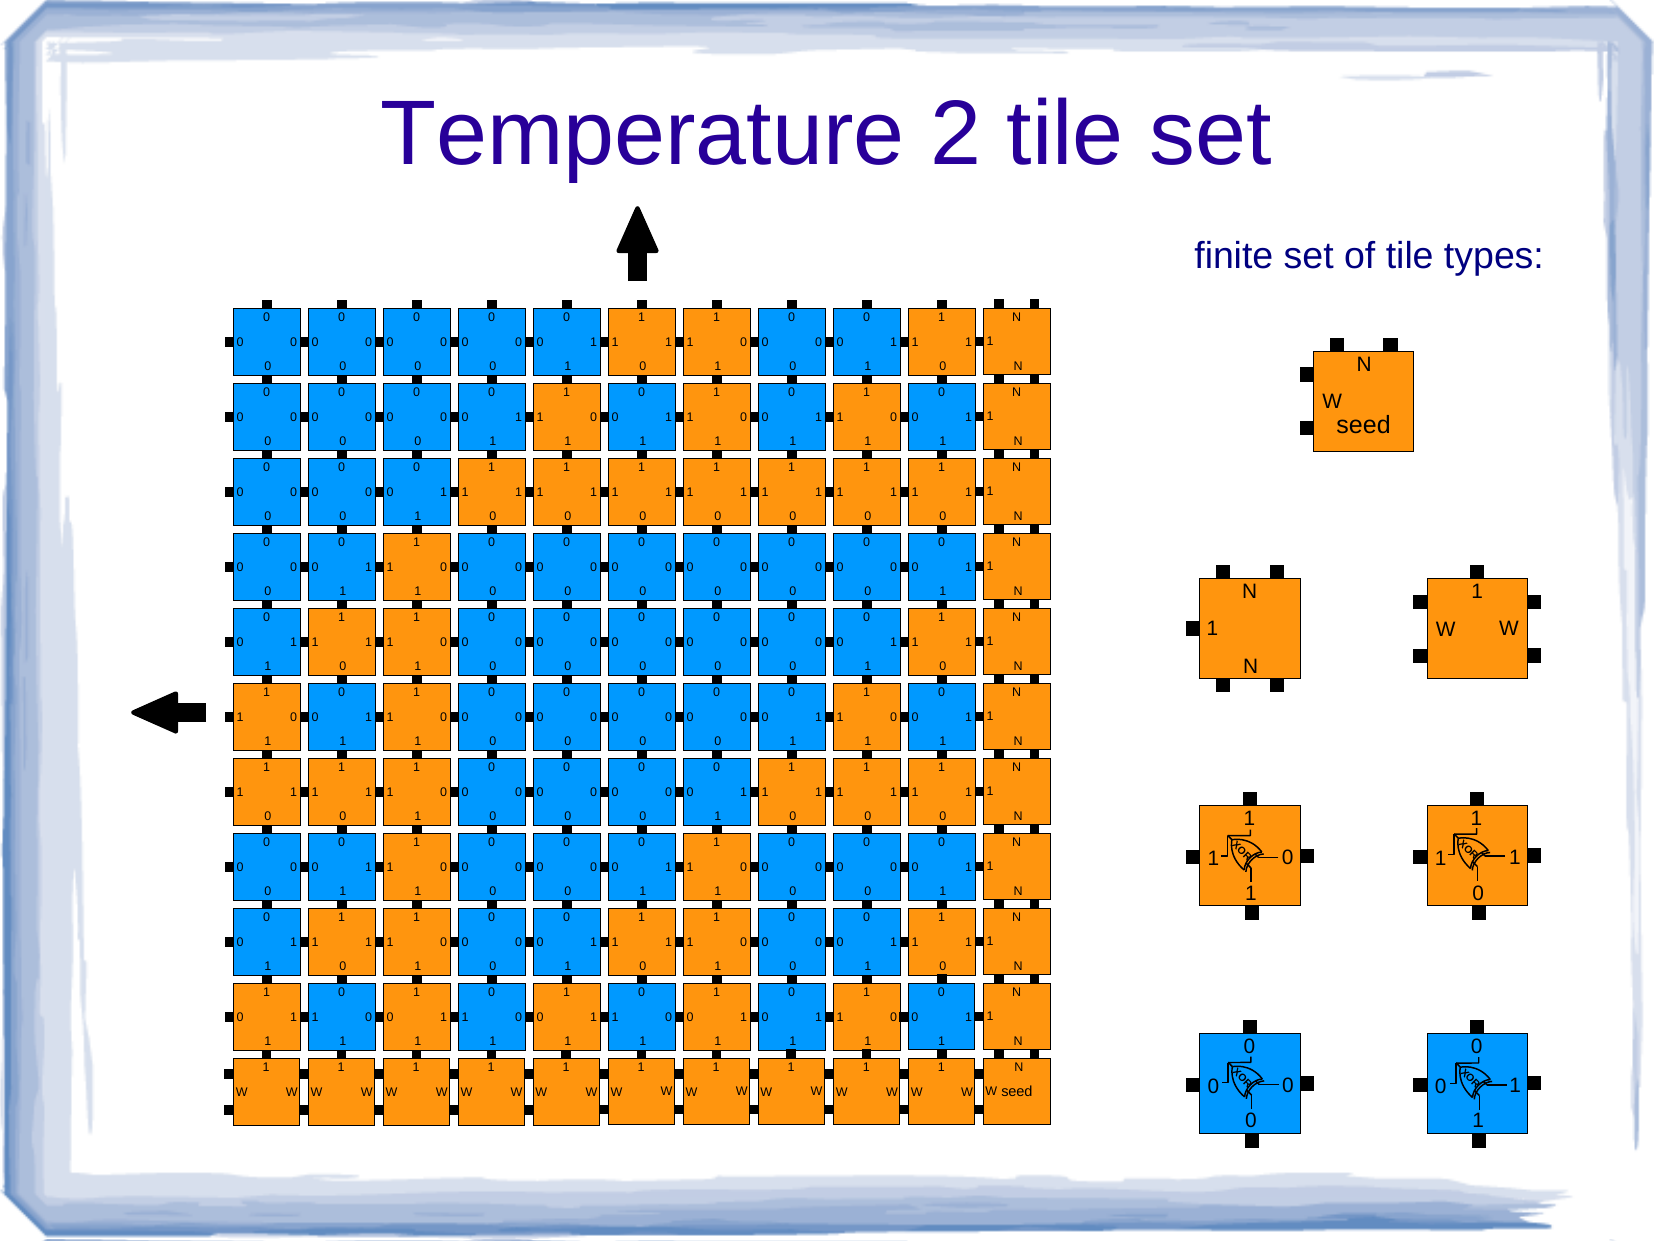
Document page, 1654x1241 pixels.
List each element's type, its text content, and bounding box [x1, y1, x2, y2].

text_box [758, 308, 826, 383]
text_box 1 [983, 858, 997, 876]
text_box [526, 337, 533, 347]
text_box 1 [935, 908, 949, 926]
text_box 1 [308, 933, 322, 952]
text_box 1 [712, 1032, 724, 1051]
text_box [383, 308, 451, 383]
text_box [976, 712, 983, 721]
text_box 1 [887, 333, 901, 351]
text_box [758, 908, 826, 983]
text_box 1 [937, 582, 949, 601]
text_box W [758, 1083, 775, 1101]
text_box [308, 758, 376, 833]
text_box [683, 758, 751, 833]
text_box 1 [833, 483, 847, 502]
text_box [758, 683, 826, 758]
text_box 0 [458, 783, 472, 802]
text_box 0 [337, 357, 349, 376]
text_box 0 [512, 558, 526, 576]
text_box [833, 833, 901, 908]
text_box 1 [335, 758, 349, 776]
text_box N [1010, 608, 1024, 626]
text_box 1 [787, 432, 799, 451]
text_box [758, 983, 826, 1058]
text_box [458, 608, 526, 683]
text_box [899, 1012, 908, 1022]
text_box [526, 562, 533, 572]
text_box 1 [962, 708, 976, 726]
text_box [458, 908, 526, 983]
text_box 0 [785, 683, 799, 701]
text_box 1 [262, 732, 274, 751]
text_box 1 [587, 333, 601, 351]
text_box 0 [887, 1008, 901, 1026]
text_box [412, 300, 422, 308]
text_box 1 [262, 1032, 274, 1051]
text_box 1 [383, 708, 397, 727]
text_box [601, 487, 608, 497]
text_box 0 [233, 408, 247, 427]
text_box [233, 908, 301, 983]
text_box 0 [758, 858, 772, 877]
text_box [676, 487, 683, 497]
text_box 0 [335, 683, 349, 701]
text_box 1 [287, 1008, 301, 1026]
text_box [1472, 906, 1486, 920]
text_box 0 [637, 807, 649, 826]
text_box [908, 683, 976, 758]
text_box [376, 787, 383, 797]
text_box 0 [512, 783, 526, 801]
text_box 1 [887, 633, 901, 651]
text_box 0 [562, 507, 574, 526]
text_box 1 [337, 582, 349, 601]
text_box [458, 458, 526, 533]
text_box [225, 337, 233, 347]
text_box 1 [562, 432, 574, 451]
text_box [233, 683, 301, 758]
text_box 0 [860, 308, 874, 326]
text_box 1 [983, 933, 997, 951]
text_box 1 [935, 458, 949, 476]
text_box [533, 683, 601, 758]
text_box 1 [512, 408, 526, 426]
text_box [833, 533, 901, 608]
text_box 0 [335, 308, 349, 326]
text_box 0 [608, 558, 622, 577]
text_box 0 [1200, 1073, 1227, 1100]
text_box 0 [233, 858, 247, 877]
text_box [901, 337, 908, 347]
text_box [637, 300, 647, 308]
text_box [233, 383, 301, 458]
text_box [676, 787, 683, 797]
text_box 0 [608, 408, 622, 427]
text_box [1528, 848, 1541, 863]
text_box [451, 487, 458, 497]
text_box 0 [587, 408, 601, 426]
text_box 1 [860, 983, 874, 1001]
text_box 1 [410, 533, 424, 551]
text_box [901, 487, 908, 497]
text_box 1 [860, 458, 874, 476]
text_box W [358, 1083, 375, 1101]
text_box [526, 487, 533, 497]
text_box 1 [337, 1032, 349, 1051]
text_box [826, 562, 833, 572]
text_box [601, 787, 608, 797]
text_box 1 [412, 807, 424, 826]
text_box [601, 637, 608, 647]
text_box 0 [262, 582, 274, 601]
text_box W [833, 1083, 850, 1101]
text_box 0 [560, 608, 574, 626]
text_box [1199, 565, 1301, 692]
text_box 0 [937, 807, 949, 826]
text_box 0 [608, 633, 622, 652]
text_box [301, 487, 308, 497]
text_box 1 [635, 308, 649, 326]
text_box 0 [1428, 1072, 1454, 1099]
text_box 0 [635, 683, 649, 701]
text_box 0 [758, 633, 772, 652]
text_box [383, 833, 451, 908]
text_box [901, 412, 908, 422]
text_box 1 [787, 1032, 799, 1051]
text_box [225, 412, 233, 422]
text_box 1 [683, 858, 697, 877]
text_box 1 [862, 432, 874, 451]
text_box 0 [860, 833, 874, 851]
text_box 0 [233, 933, 247, 952]
text_box [533, 458, 601, 533]
text_box 1 [812, 708, 826, 726]
text_box 1 [937, 732, 949, 751]
text_box 1 [560, 383, 574, 401]
text_box 0 [533, 1008, 547, 1027]
text_box 1 [409, 1058, 423, 1076]
text_box 1 [860, 683, 874, 701]
text_box [608, 608, 676, 683]
text_box 0 [335, 833, 349, 851]
text_box [751, 862, 758, 872]
text_box 0 [737, 333, 751, 351]
text_box [376, 712, 383, 722]
text_box [712, 300, 722, 308]
text_box 0 [262, 432, 274, 451]
text_box 0 [608, 783, 622, 802]
text_box 0 [908, 558, 922, 577]
text_box [337, 300, 347, 308]
text_box [376, 562, 383, 572]
text_box [301, 787, 308, 797]
text_box 1 [983, 1008, 997, 1026]
text_box [758, 458, 826, 533]
text_box 1 [608, 333, 622, 352]
text_box W [983, 1082, 999, 1101]
text_box 1 [712, 807, 724, 826]
text_box W [433, 1083, 450, 1101]
text_box 1 [287, 633, 301, 651]
text_box 1 [637, 1032, 649, 1051]
text_box [976, 487, 983, 496]
text_box [308, 908, 376, 983]
text_box [1461, 852, 1471, 866]
text_box 1 [560, 983, 574, 1001]
text_box 1 [287, 783, 301, 801]
text_box 0 [383, 408, 397, 427]
text_box 1 [962, 408, 976, 426]
text_box 1 [710, 308, 724, 326]
text_box 1 [862, 957, 874, 976]
text_box 1 [410, 683, 424, 701]
text_box 1 [335, 908, 349, 926]
text_box [826, 337, 833, 347]
text_box 0 [335, 458, 349, 476]
text_box [908, 308, 976, 383]
text_box [262, 300, 272, 308]
text_box [376, 412, 383, 422]
text_box [383, 758, 451, 833]
text_box [458, 308, 526, 383]
text_box [676, 937, 683, 947]
text_box [451, 637, 458, 647]
text_box [901, 637, 908, 647]
text_box 0 [410, 308, 424, 326]
text_box [601, 712, 608, 722]
title Temperature 2 tile set [82, 57, 1571, 209]
text_box N [1012, 432, 1024, 450]
text_box 0 [260, 908, 274, 926]
text_box 0 [785, 983, 799, 1001]
text_box [683, 683, 751, 758]
text_box 0 [787, 807, 799, 826]
text_box 0 [833, 333, 847, 352]
text_box 0 [787, 357, 799, 376]
text_box 0 [935, 683, 949, 701]
text_box [683, 533, 751, 608]
text_box [1476, 856, 1528, 906]
text_box [308, 308, 376, 383]
text_box 0 [485, 908, 499, 926]
text_box 0 [560, 908, 574, 926]
text_box 1 [983, 483, 997, 501]
text_box [451, 712, 458, 722]
text_box [301, 637, 308, 647]
text_box 0 [833, 858, 847, 877]
text_box [683, 983, 751, 1058]
text_box 0 [635, 608, 649, 626]
text_box 0 [785, 533, 799, 551]
text_box [751, 712, 758, 722]
text_box 0 [862, 582, 874, 601]
text_box [1470, 565, 1484, 578]
text_box [862, 300, 872, 308]
text_box 1 [887, 933, 901, 951]
text_box 1 [934, 1058, 949, 1076]
text_box 1 [860, 383, 874, 401]
text_box 1 [737, 1008, 751, 1026]
text_box 0 [785, 308, 799, 326]
text_box [308, 983, 376, 1058]
text_box 1 [1502, 1071, 1528, 1098]
text_box [908, 533, 976, 608]
text_box 0 [287, 408, 301, 426]
text_box [683, 608, 751, 683]
text_box 1 [383, 858, 397, 877]
text_box [225, 937, 233, 947]
text_box [526, 637, 533, 647]
text_box [225, 712, 233, 722]
text_box 1 [683, 408, 697, 427]
text_box XOR [1458, 1066, 1484, 1092]
text_box W [508, 1083, 525, 1101]
text_box 1 [362, 708, 376, 726]
text_box 0 [485, 983, 499, 1001]
text_box 0 [637, 582, 649, 601]
text_box N [1012, 582, 1024, 600]
text_box [683, 908, 751, 983]
text_box [376, 862, 383, 872]
text_box [758, 533, 826, 608]
text_box W [1490, 608, 1528, 649]
text_box [451, 412, 458, 422]
text_box 0 [262, 807, 274, 826]
text_box 0 [937, 957, 949, 976]
text_box 1 [362, 933, 376, 951]
text_box [676, 337, 683, 347]
text_box 0 [260, 533, 274, 551]
text_box 1 [362, 858, 376, 876]
text_box W [233, 1083, 250, 1102]
text_box [976, 637, 983, 646]
text_box [225, 787, 233, 797]
text_box 0 [485, 758, 499, 776]
text_box [901, 787, 908, 797]
text_box [1234, 853, 1244, 866]
text_box [526, 1012, 534, 1022]
text_box [383, 983, 451, 1058]
text_box [758, 383, 826, 458]
text_box [826, 637, 833, 647]
text_box 0 [487, 957, 499, 976]
text_box [1463, 1081, 1473, 1095]
text_box [608, 383, 676, 458]
text_box 0 [487, 882, 499, 901]
text_box [601, 337, 608, 347]
text_box 1 [262, 957, 274, 976]
text_box N [1010, 383, 1024, 401]
text_box 1 [562, 1032, 574, 1051]
text_box [683, 308, 751, 383]
text_box 0 [937, 507, 949, 526]
text_box [458, 833, 526, 908]
text_box [458, 383, 526, 458]
text_box 0 [533, 558, 547, 577]
text_box 0 [935, 533, 949, 551]
text_box [608, 908, 676, 983]
text_box 0 [787, 582, 799, 601]
text_box 0 [562, 882, 574, 901]
text_box 1 [412, 732, 424, 751]
text_box W [608, 1083, 625, 1101]
text_box 1 [383, 933, 397, 952]
text_box [308, 533, 376, 608]
text_box 0 [260, 308, 274, 326]
text_box 0 [533, 333, 547, 352]
text_box [376, 337, 383, 347]
text_box 0 [812, 858, 826, 876]
text_box [533, 833, 601, 908]
text_box 0 [362, 483, 376, 501]
text_box [225, 637, 233, 647]
text_box 1 [487, 1032, 499, 1051]
text_box 0 [812, 633, 826, 651]
text_box N [1010, 908, 1024, 926]
text_box [233, 608, 301, 683]
text_box 0 [287, 483, 301, 501]
text_box [301, 562, 308, 572]
text_box 1 [560, 458, 574, 476]
text_box [976, 412, 983, 421]
text_box [301, 862, 308, 872]
text_box 0 [308, 858, 322, 877]
text_box 0 [533, 708, 547, 727]
text_box 0 [437, 633, 451, 651]
text_box 0 [860, 533, 874, 551]
text_box 0 [410, 383, 424, 401]
text_box [1413, 805, 1477, 906]
text_box 0 [608, 708, 622, 727]
text_box [601, 412, 608, 422]
text_box 0 [662, 783, 676, 801]
text_box 0 [458, 933, 472, 952]
text_box 0 [487, 507, 499, 526]
text_box 1 [635, 458, 649, 476]
text_box 0 [512, 333, 526, 351]
text_box 1 [812, 1008, 826, 1026]
text_box [676, 562, 683, 572]
text_box 1 [485, 458, 499, 476]
text_box 1 [983, 633, 997, 651]
text_box [1301, 849, 1314, 863]
text_box 0 [562, 582, 574, 601]
text_box [601, 562, 608, 572]
text_box 0 [560, 833, 574, 851]
text_box 1 [233, 783, 247, 802]
text_box 0 [412, 432, 424, 451]
text_box [1235, 1081, 1245, 1094]
text_box 0 [587, 633, 601, 651]
text_box [1470, 1020, 1484, 1033]
text_box 0 [737, 858, 751, 876]
text_box W [658, 1083, 675, 1101]
text_box 1 [635, 908, 649, 926]
text_box 0 [437, 858, 451, 876]
text_box 1 [983, 408, 997, 426]
text_box 1 [487, 432, 499, 451]
text_box 0 [262, 507, 274, 526]
picture [0, 0, 1654, 1241]
text_box [1186, 805, 1250, 906]
text_box N [1013, 1058, 1025, 1076]
text_box 1 [1238, 879, 1264, 906]
text_box 1 [512, 483, 526, 501]
text_box 0 [458, 333, 472, 352]
text_box 1 [962, 933, 976, 951]
text_box 0 [337, 807, 349, 826]
text_box 1 [833, 408, 847, 427]
text_box 0 [587, 858, 601, 876]
text_box N [1010, 533, 1024, 551]
text_box 1 [260, 683, 274, 701]
text_box [1528, 1076, 1541, 1090]
text_box 0 [362, 1008, 376, 1026]
text_box [225, 562, 233, 572]
text_box 1 [712, 882, 724, 901]
text_box N [1010, 983, 1024, 1001]
text_box N [1010, 458, 1024, 476]
text_box 0 [662, 1008, 676, 1026]
text_box W [458, 1083, 475, 1102]
text_box 0 [637, 357, 649, 376]
text_box 1 [637, 432, 649, 451]
text_box 0 [637, 732, 649, 751]
text_box 0 [308, 483, 322, 502]
text_box 1 [608, 1008, 622, 1027]
text_box 1 [1428, 845, 1454, 872]
text_box 0 [562, 732, 574, 751]
text_box N [1012, 957, 1024, 975]
text_box 1 [833, 708, 847, 727]
text_box 1 [812, 483, 826, 501]
text_box 1 [662, 933, 676, 951]
text_box 0 [458, 633, 472, 652]
text_box 0 [1463, 1033, 1490, 1060]
text_box [751, 787, 758, 797]
text_box 0 [758, 558, 772, 577]
text_box 1 [287, 933, 301, 951]
text_box 0 [712, 507, 724, 526]
text_box 0 [587, 708, 601, 726]
text_box 1 [908, 333, 922, 352]
text_box 1 [785, 458, 799, 476]
text_box 1 [737, 483, 751, 501]
text_box [451, 862, 458, 872]
text_box 0 [337, 507, 349, 526]
text_box 0 [410, 458, 424, 476]
text_box [683, 383, 751, 458]
text_box [1245, 906, 1259, 920]
text_box 1 [710, 833, 724, 851]
text_box 0 [337, 432, 349, 451]
text_box [308, 458, 376, 533]
text_box [308, 608, 376, 683]
text_box [833, 458, 901, 533]
text_box [1413, 578, 1541, 679]
text_box 1 [412, 957, 424, 976]
text_box 1 [961, 1008, 975, 1026]
text_box 1 [833, 783, 847, 802]
text_box [533, 383, 601, 458]
text_box 1 [936, 1032, 947, 1050]
text_box [533, 308, 601, 383]
text_box 1 [758, 783, 772, 802]
text_box [301, 712, 308, 722]
text_box 0 [785, 383, 799, 401]
text_box 0 [587, 558, 601, 576]
text_box 0 [758, 933, 772, 952]
text_box 0 [737, 708, 751, 726]
text_box N [1012, 357, 1024, 375]
text_box [676, 712, 683, 722]
text_box 0 [362, 333, 376, 351]
text_box 1 [308, 1008, 322, 1027]
text_box 0 [758, 1008, 772, 1027]
text_box [901, 862, 908, 872]
text_box [308, 833, 376, 908]
text_box [458, 758, 526, 833]
text_box [976, 787, 983, 796]
text_box 1 [634, 1058, 648, 1076]
text_box 0 [758, 333, 772, 352]
text_box [301, 937, 308, 947]
text_box 0 [1465, 879, 1491, 906]
text_box 0 [1236, 1033, 1262, 1060]
text_box [751, 637, 758, 647]
text_box 1 [412, 507, 424, 526]
text_box [1470, 792, 1484, 805]
text_box 1 [335, 608, 349, 626]
text_box [758, 758, 826, 833]
text_box 1 [683, 333, 697, 352]
text_box 1 [937, 432, 949, 451]
text_box N [1012, 1032, 1024, 1050]
text_box [901, 937, 908, 947]
text_box 1 [410, 983, 424, 1001]
text_box [826, 487, 833, 497]
text_box 0 [683, 1008, 697, 1027]
text_box N [1012, 732, 1024, 750]
text_box [233, 983, 301, 1058]
text_box [908, 458, 976, 533]
text_box [308, 383, 376, 458]
text_box [1478, 1085, 1528, 1134]
text_box 0 [512, 858, 526, 876]
text_box [833, 758, 901, 833]
text_box 1 [712, 357, 724, 376]
text_box [533, 908, 601, 983]
text_box 0 [485, 533, 499, 551]
text_box 0 [233, 633, 247, 652]
text_box 1 [562, 357, 574, 376]
text_box [233, 758, 301, 833]
text_box [975, 1012, 983, 1021]
text_box [608, 833, 676, 908]
text_box 0 [637, 657, 649, 676]
text_box 1 [1502, 844, 1528, 871]
text_box [676, 412, 683, 422]
text_box [1300, 421, 1314, 435]
text_box 0 [287, 708, 301, 726]
text_box W [533, 1083, 550, 1102]
text_box 0 [862, 507, 874, 526]
text_box 1 [983, 333, 997, 351]
text_box N [1010, 758, 1024, 776]
text_box 0 [383, 333, 397, 352]
text_box [1383, 338, 1398, 352]
text_box N [1012, 657, 1024, 675]
text_box 0 [260, 833, 274, 851]
text_box 0 [662, 558, 676, 576]
text_box N [1230, 652, 1271, 679]
text_box 1 [458, 1008, 472, 1027]
text_box [1472, 1134, 1486, 1148]
text_box 1 [862, 657, 874, 676]
text_box 1 [533, 408, 547, 427]
text_box N [1010, 308, 1024, 326]
text_box 0 [560, 308, 574, 326]
text_box [1301, 1076, 1314, 1091]
text_box 0 [437, 708, 451, 726]
text_box 0 [437, 933, 451, 951]
text_box [1242, 841, 1259, 853]
text_box W [1427, 609, 1465, 649]
text_box [833, 308, 901, 383]
text_box 0 [533, 858, 547, 877]
text_box 0 [635, 383, 649, 401]
text_box N [1012, 507, 1024, 525]
text_box 0 [233, 483, 247, 502]
text_box 0 [533, 933, 547, 952]
text_box 0 [887, 408, 901, 426]
text_box 1 [785, 758, 799, 776]
text_box 1 [935, 308, 949, 326]
text_box 1 [833, 1008, 847, 1027]
text_box 1 [710, 383, 724, 401]
text_box 1 [562, 957, 574, 976]
text_box 1 [662, 483, 676, 501]
text_box 0 [833, 558, 847, 577]
text_box 0 [787, 882, 799, 901]
text_box 1 [862, 357, 874, 376]
text_box [683, 833, 751, 908]
text_box W [683, 1083, 700, 1101]
text_box [751, 412, 758, 422]
text_box [833, 683, 901, 758]
text_box 1 [260, 983, 274, 1001]
text_box 1 [608, 933, 622, 952]
text_box [826, 412, 833, 422]
text_box 1 [587, 1008, 601, 1026]
text_box 0 [683, 633, 697, 652]
text_box 0 [934, 983, 949, 1001]
text_box 0 [458, 408, 472, 427]
text_box W [283, 1083, 300, 1101]
text_box [451, 787, 458, 797]
text_box 0 [710, 758, 724, 776]
text_box [1186, 621, 1199, 636]
text_box 0 [287, 333, 301, 351]
text_box 0 [437, 333, 451, 351]
text_box 1 [362, 633, 376, 651]
text_box 1 [412, 582, 424, 601]
text_box 0 [262, 882, 274, 901]
text_box 0 [812, 333, 826, 351]
text_box 0 [337, 957, 349, 976]
text_box N [1010, 833, 1024, 851]
text_box [601, 1012, 608, 1022]
text_box [1330, 338, 1344, 352]
text_box [608, 308, 676, 383]
text_box 1 [233, 708, 247, 727]
text_box [976, 862, 983, 871]
text_box [225, 1012, 234, 1022]
text_box 1 [437, 483, 451, 501]
text_box 0 [787, 957, 799, 976]
text_box 0 [608, 858, 622, 877]
text_box 0 [683, 783, 697, 802]
text_box 1 [1465, 1107, 1491, 1134]
text_box [562, 300, 572, 308]
text_box 0 [908, 1008, 922, 1027]
text_box 1 [710, 908, 724, 926]
text_box 0 [560, 533, 574, 551]
text_box 0 [937, 657, 949, 676]
text_box N [1229, 578, 1270, 605]
text_box 0 [785, 908, 799, 926]
text_box 0 [233, 1008, 247, 1027]
text_box [908, 983, 975, 1058]
text_box [826, 937, 833, 947]
text_box [833, 608, 901, 683]
text_box 0 [737, 933, 751, 951]
text_box 0 [560, 758, 574, 776]
text_box 0 [562, 807, 574, 826]
text_box [908, 383, 976, 458]
text_box 0 [812, 933, 826, 951]
text_box 1 [383, 633, 397, 652]
text_box 0 [308, 708, 322, 727]
text_box 1 [962, 783, 976, 801]
text_box 0 [308, 333, 322, 352]
text_box 0 [485, 683, 499, 701]
text_box [976, 337, 983, 346]
text_box 1 [712, 957, 724, 976]
text_box W [958, 1083, 975, 1101]
text_box 0 [787, 507, 799, 526]
text_box [608, 533, 676, 608]
text_box finite set of tile types: [1179, 226, 1593, 284]
text_box 1 [962, 333, 976, 351]
text_box [224, 1058, 984, 1126]
text_box [487, 300, 497, 308]
text_box 0 [383, 1008, 397, 1027]
text_box 0 [362, 408, 376, 426]
text_box 1 [412, 657, 424, 676]
text_box 0 [487, 357, 499, 376]
text_box [451, 937, 458, 947]
text_box 1 [784, 1058, 798, 1076]
text_box 1 [337, 732, 349, 751]
text_box [383, 533, 451, 608]
text_box [1245, 1134, 1259, 1148]
text_box 1 [935, 608, 949, 626]
text_box 0 [233, 558, 247, 577]
text_box N [1010, 683, 1024, 701]
text_box [458, 683, 526, 758]
text_box 1 [1199, 615, 1225, 642]
text_box 1 [334, 1058, 348, 1076]
text_box 1 [812, 408, 826, 426]
text_box [901, 712, 908, 722]
text_box [676, 637, 683, 647]
text_box 0 [887, 708, 901, 726]
text_box 0 [335, 983, 349, 1001]
text_box 1 [1463, 805, 1490, 832]
text_box [608, 458, 676, 533]
text_box 1 [709, 1058, 723, 1076]
text_box 0 [512, 633, 526, 651]
text_box 1 [437, 1008, 451, 1026]
text_box 0 [533, 633, 547, 652]
text_box 0 [337, 657, 349, 676]
text_box [908, 608, 976, 683]
text_box [1243, 1020, 1257, 1033]
text_box [751, 562, 758, 572]
text_box 0 [533, 783, 547, 802]
text_box 0 [860, 608, 874, 626]
text_box 1 [362, 558, 376, 576]
text_box [451, 337, 458, 347]
text_box 1 [410, 608, 424, 626]
text_box 1 [812, 783, 826, 801]
text_box 0 [785, 833, 799, 851]
text_box 1 [608, 483, 622, 502]
text_box 0 [862, 882, 874, 901]
text_box 1 [683, 483, 697, 502]
text_box [233, 458, 301, 533]
text_box 0 [260, 608, 274, 626]
text_box 0 [862, 807, 874, 826]
text_box 1 [259, 1058, 273, 1076]
text_box [451, 1012, 458, 1022]
text_box XOR [1456, 837, 1482, 863]
text_box [683, 458, 751, 533]
text_box 0 [287, 558, 301, 576]
text_box 1 [410, 758, 424, 776]
text_box 0 [812, 558, 826, 576]
text_box 1 [683, 933, 697, 952]
text_box [526, 937, 533, 947]
text_box [376, 637, 383, 647]
text_box 0 [710, 683, 724, 701]
text_box 1 [587, 933, 601, 951]
text_box [383, 608, 451, 683]
text_box [833, 908, 901, 983]
text_box 0 [758, 708, 772, 727]
text_box 1 [1200, 845, 1227, 872]
text_box 0 [662, 708, 676, 726]
text_box 0 [437, 408, 451, 426]
text_box [1186, 1033, 1251, 1134]
text_box [376, 487, 383, 497]
text_box 1 [710, 983, 724, 1001]
text_box [1232, 1033, 1301, 1084]
text_box N [1012, 807, 1024, 825]
text_box [1460, 1033, 1528, 1084]
text_box [601, 862, 608, 872]
text_box 1 [859, 1058, 873, 1076]
text_box [908, 758, 976, 833]
text_box 0 [1238, 1107, 1264, 1134]
text_box [383, 458, 451, 533]
text_box 0 [485, 383, 499, 401]
text_box 0 [737, 408, 751, 426]
text_box 1 [962, 483, 976, 501]
text_box 0 [458, 558, 472, 577]
text_box 0 [712, 657, 724, 676]
text_box seed [1313, 351, 1414, 452]
text_box [451, 562, 458, 572]
text_box 0 [935, 833, 949, 851]
text_box 1 [308, 633, 322, 652]
text_box [901, 562, 908, 572]
text_box 1 [662, 333, 676, 351]
text_box 1 [262, 657, 274, 676]
text_box 1 [935, 758, 949, 776]
text_box [308, 683, 376, 758]
text_box W [383, 1083, 400, 1102]
text_box 0 [710, 533, 724, 551]
text_box 0 [262, 357, 274, 376]
text_box [787, 300, 797, 308]
text_box 0 [833, 933, 847, 952]
text_box 0 [758, 408, 772, 427]
text_box [833, 983, 901, 1058]
text_box [533, 758, 601, 833]
text_box 0 [710, 608, 724, 626]
text_box [376, 937, 383, 947]
text_box 1 [908, 783, 922, 802]
text_box 1 [559, 1058, 573, 1076]
text_box 1 [887, 783, 901, 801]
text_box [233, 833, 301, 908]
text_box [975, 937, 983, 946]
text_box 1 [937, 882, 949, 901]
text_box 0 [908, 408, 922, 427]
text_box 0 [233, 333, 247, 352]
text_box 0 [637, 507, 649, 526]
text_box [976, 562, 983, 571]
text_box [301, 1012, 308, 1022]
text_box 0 [635, 833, 649, 851]
text_box 1 [908, 933, 922, 952]
text_box 0 [260, 458, 274, 476]
text_box 1 [533, 483, 547, 502]
text_box 1 [410, 833, 424, 851]
text_box [908, 833, 976, 908]
text_box [1300, 367, 1314, 382]
text_box [1413, 1033, 1479, 1134]
text_box [833, 383, 901, 458]
text_box W [1313, 381, 1351, 422]
text_box 1 [662, 858, 676, 876]
text_box 0 [437, 783, 451, 801]
text_box 0 [335, 383, 349, 401]
text_box [225, 487, 233, 497]
text_box 0 [562, 657, 574, 676]
text_box 0 [512, 1008, 526, 1026]
text_box 1 [962, 633, 976, 651]
text_box 0 [683, 558, 697, 577]
text_box W [583, 1083, 600, 1101]
text_box [983, 299, 1051, 1059]
text_box 0 [908, 858, 922, 877]
text_box 1 [737, 783, 751, 801]
text_box 0 [308, 408, 322, 427]
text_box W [883, 1083, 900, 1101]
text_box [1250, 1085, 1301, 1134]
text_box 1 [710, 458, 724, 476]
text_box [937, 300, 947, 308]
text_box 0 [560, 683, 574, 701]
text_box 0 [937, 357, 949, 376]
text_box [826, 712, 833, 722]
text_box 1 [383, 558, 397, 577]
text_box 1 [887, 483, 901, 501]
text_box 1 [362, 783, 376, 801]
text_box [751, 1012, 758, 1022]
text_box 0 [787, 657, 799, 676]
text_box 0 [737, 633, 751, 651]
text_box [1458, 805, 1528, 855]
text_box [608, 758, 676, 833]
text_box 0 [908, 708, 922, 727]
text_box 0 [635, 533, 649, 551]
text_box 1 [712, 432, 724, 451]
text_box 1 [758, 483, 772, 502]
text_box N [1344, 351, 1384, 378]
text_box 0 [485, 833, 499, 851]
text_box 1 [962, 858, 976, 876]
text_box 1 [484, 1058, 498, 1076]
text_box [526, 787, 533, 797]
text_box 0 [260, 383, 274, 401]
text_box 1 [337, 882, 349, 901]
text_box 0 [458, 708, 472, 727]
text_box 0 [487, 807, 499, 826]
text_box 0 [487, 657, 499, 676]
text_box 1 [862, 1032, 874, 1051]
text_box [826, 787, 833, 797]
text_box 1 [383, 783, 397, 802]
text_box [533, 608, 601, 683]
text_box 0 [935, 383, 949, 401]
text_box 1 [410, 908, 424, 926]
text_box 0 [785, 608, 799, 626]
text_box 0 [637, 957, 649, 976]
text_box 0 [487, 732, 499, 751]
text_box [383, 683, 451, 758]
text_box N [1012, 882, 1024, 900]
text_box [751, 337, 758, 347]
text_box 1 [1464, 578, 1490, 605]
text_box 1 [412, 882, 424, 901]
text_box [601, 937, 608, 947]
text_box [608, 983, 676, 1058]
text_box [383, 908, 451, 983]
text_box [758, 833, 826, 908]
text_box 0 [1275, 1071, 1301, 1098]
text_box [225, 862, 233, 872]
text_box 0 [485, 608, 499, 626]
text_box 1 [983, 558, 997, 576]
text_box 0 [887, 858, 901, 876]
text_box W [908, 1083, 925, 1101]
text_box [826, 1012, 834, 1022]
text_box 0 [383, 483, 397, 502]
text_box 0 [308, 558, 322, 577]
text_box [608, 683, 676, 758]
text_box [1250, 858, 1301, 906]
text_box 0 [635, 983, 649, 1001]
text_box [526, 412, 533, 422]
text_box 0 [860, 908, 874, 926]
text_box [1471, 1069, 1488, 1080]
text_box [533, 983, 601, 1058]
text_box [301, 337, 308, 347]
text_box [233, 533, 301, 608]
text_box 0 [412, 357, 424, 376]
text_box 1 [1236, 805, 1262, 832]
text_box [383, 383, 451, 458]
text_box 1 [662, 408, 676, 426]
text_box 1 [908, 633, 922, 652]
text_box 0 [485, 308, 499, 326]
text_box 1 [787, 732, 799, 751]
text_box 1 [308, 783, 322, 802]
text_box 0 [662, 633, 676, 651]
text_box [758, 608, 826, 683]
text_box 1 [983, 783, 997, 801]
text_box 1 [637, 882, 649, 901]
text_box [458, 983, 526, 1058]
text_box 0 [512, 708, 526, 726]
text_box [526, 862, 533, 872]
text_box [676, 1012, 684, 1022]
text_box 0 [512, 933, 526, 951]
text_box 0 [887, 558, 901, 576]
text_box 1 [908, 483, 922, 502]
text_box W [733, 1083, 750, 1101]
text_box W [308, 1083, 325, 1102]
text_box 1 [260, 758, 274, 776]
text_box 0 [458, 858, 472, 877]
text_box [826, 862, 833, 872]
text_box 0 [712, 732, 724, 751]
text_box 0 [683, 708, 697, 727]
text_box 0 [1275, 844, 1301, 871]
text_box W [808, 1083, 825, 1101]
text_box [1243, 1068, 1259, 1080]
text_box [458, 533, 526, 608]
text_box seed [983, 1058, 1051, 1125]
text_box [1232, 805, 1301, 857]
text_box 0 [437, 558, 451, 576]
text_box 0 [635, 758, 649, 776]
text_box [533, 533, 601, 608]
text_box [751, 487, 758, 497]
text_box [301, 412, 308, 422]
text_box 1 [458, 483, 472, 502]
text_box 1 [412, 1032, 424, 1051]
text_box 0 [335, 533, 349, 551]
text_box 1 [962, 558, 976, 576]
text_box [908, 908, 976, 983]
text_box [751, 937, 758, 947]
text_box [1243, 792, 1257, 805]
text_box 0 [587, 783, 601, 801]
text_box 0 [487, 582, 499, 601]
text_box 1 [587, 483, 601, 501]
text_box [233, 308, 301, 383]
text_box 1 [862, 732, 874, 751]
text_box [526, 712, 533, 722]
text_box 1 [983, 708, 997, 726]
text_box [1469, 840, 1486, 851]
text_box 1 [860, 758, 874, 776]
text_box [376, 1012, 384, 1022]
text_box XOR [1229, 838, 1256, 865]
text_box XOR [1230, 1065, 1256, 1091]
text_box 0 [712, 582, 724, 601]
text_box [676, 862, 683, 872]
text_box 0 [737, 558, 751, 576]
text_box 0 [287, 858, 301, 876]
text_box 0 [833, 633, 847, 652]
